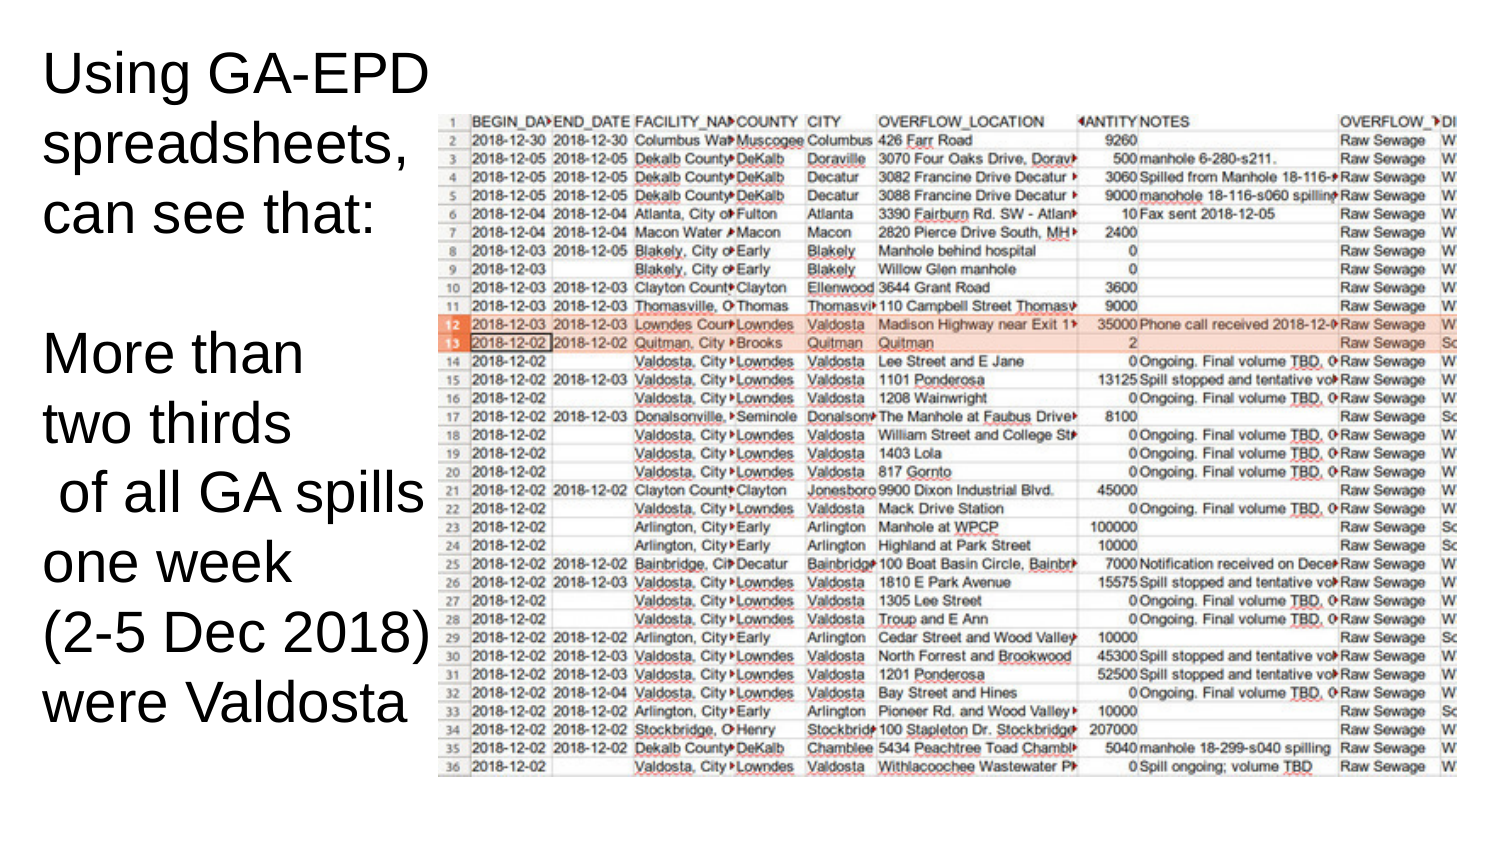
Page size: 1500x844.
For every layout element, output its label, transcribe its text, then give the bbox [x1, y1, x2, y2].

title Using GA-EPD spreadsheets, can see that: More than two thirds of all GA spills one week (2-5 Dec 2018) were Valdosta [27, 19, 464, 844]
picture [438, 114, 1457, 777]
